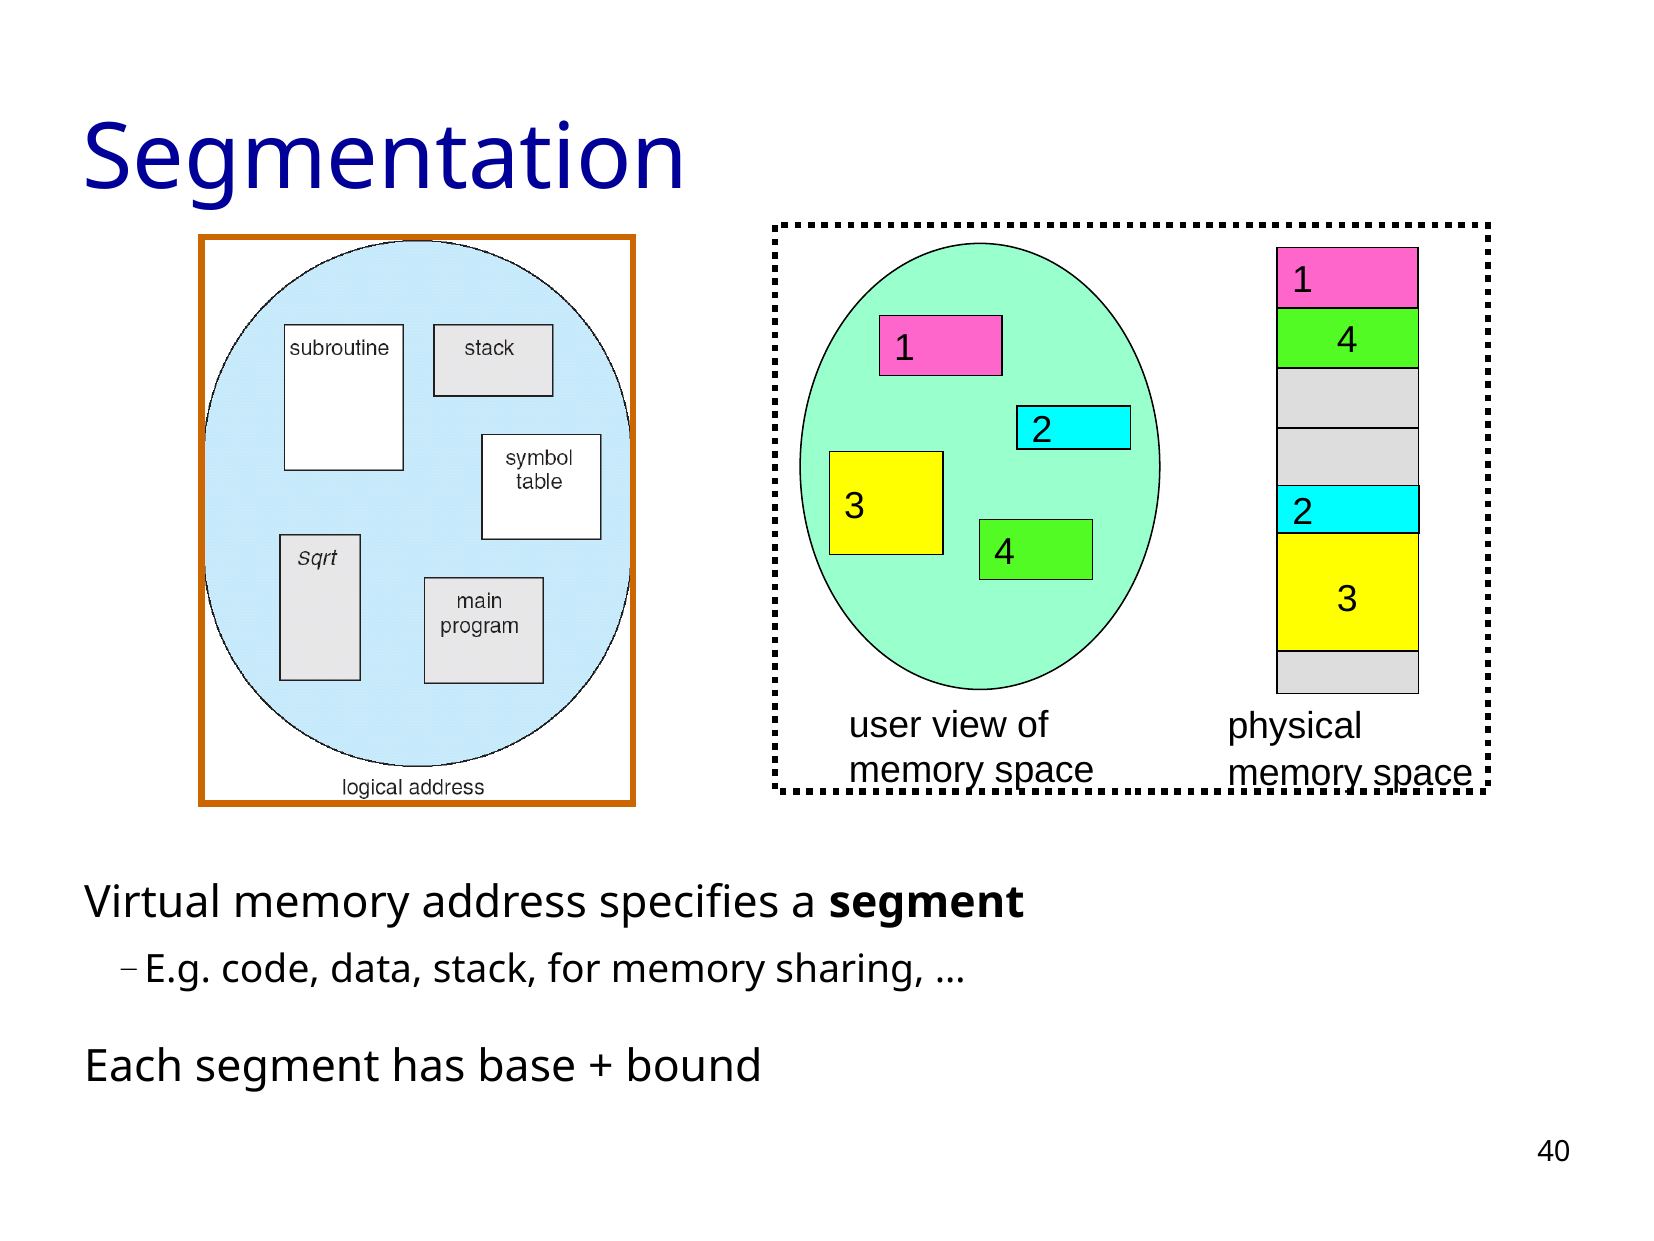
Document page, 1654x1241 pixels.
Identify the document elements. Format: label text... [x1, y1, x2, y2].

picture [204, 240, 631, 801]
text_box user view of memory space [834, 692, 1120, 798]
text_box [1276, 428, 1419, 530]
text_box 2 [1016, 406, 1131, 450]
text_box 4 [979, 519, 1093, 580]
list Virtual memory address specifies a segment E.g. code, data, stack, for memory sharing, … Each segment has base + bound [60, 870, 1571, 1096]
text_box 2 [1318, 533, 1369, 544]
text_box [1276, 308, 1419, 427]
text_box 3 [829, 451, 943, 555]
text_box 2 [1277, 485, 1419, 533]
text_box [800, 243, 1160, 690]
text_box 1 [1277, 247, 1418, 308]
text_box 4 [1322, 308, 1373, 367]
text_box 1 [879, 315, 1003, 376]
text_box physical memory space [1212, 693, 1515, 801]
text_box [1276, 531, 1419, 693]
title Segmentation [82, 49, 1571, 257]
text_box 3 [1322, 566, 1373, 626]
